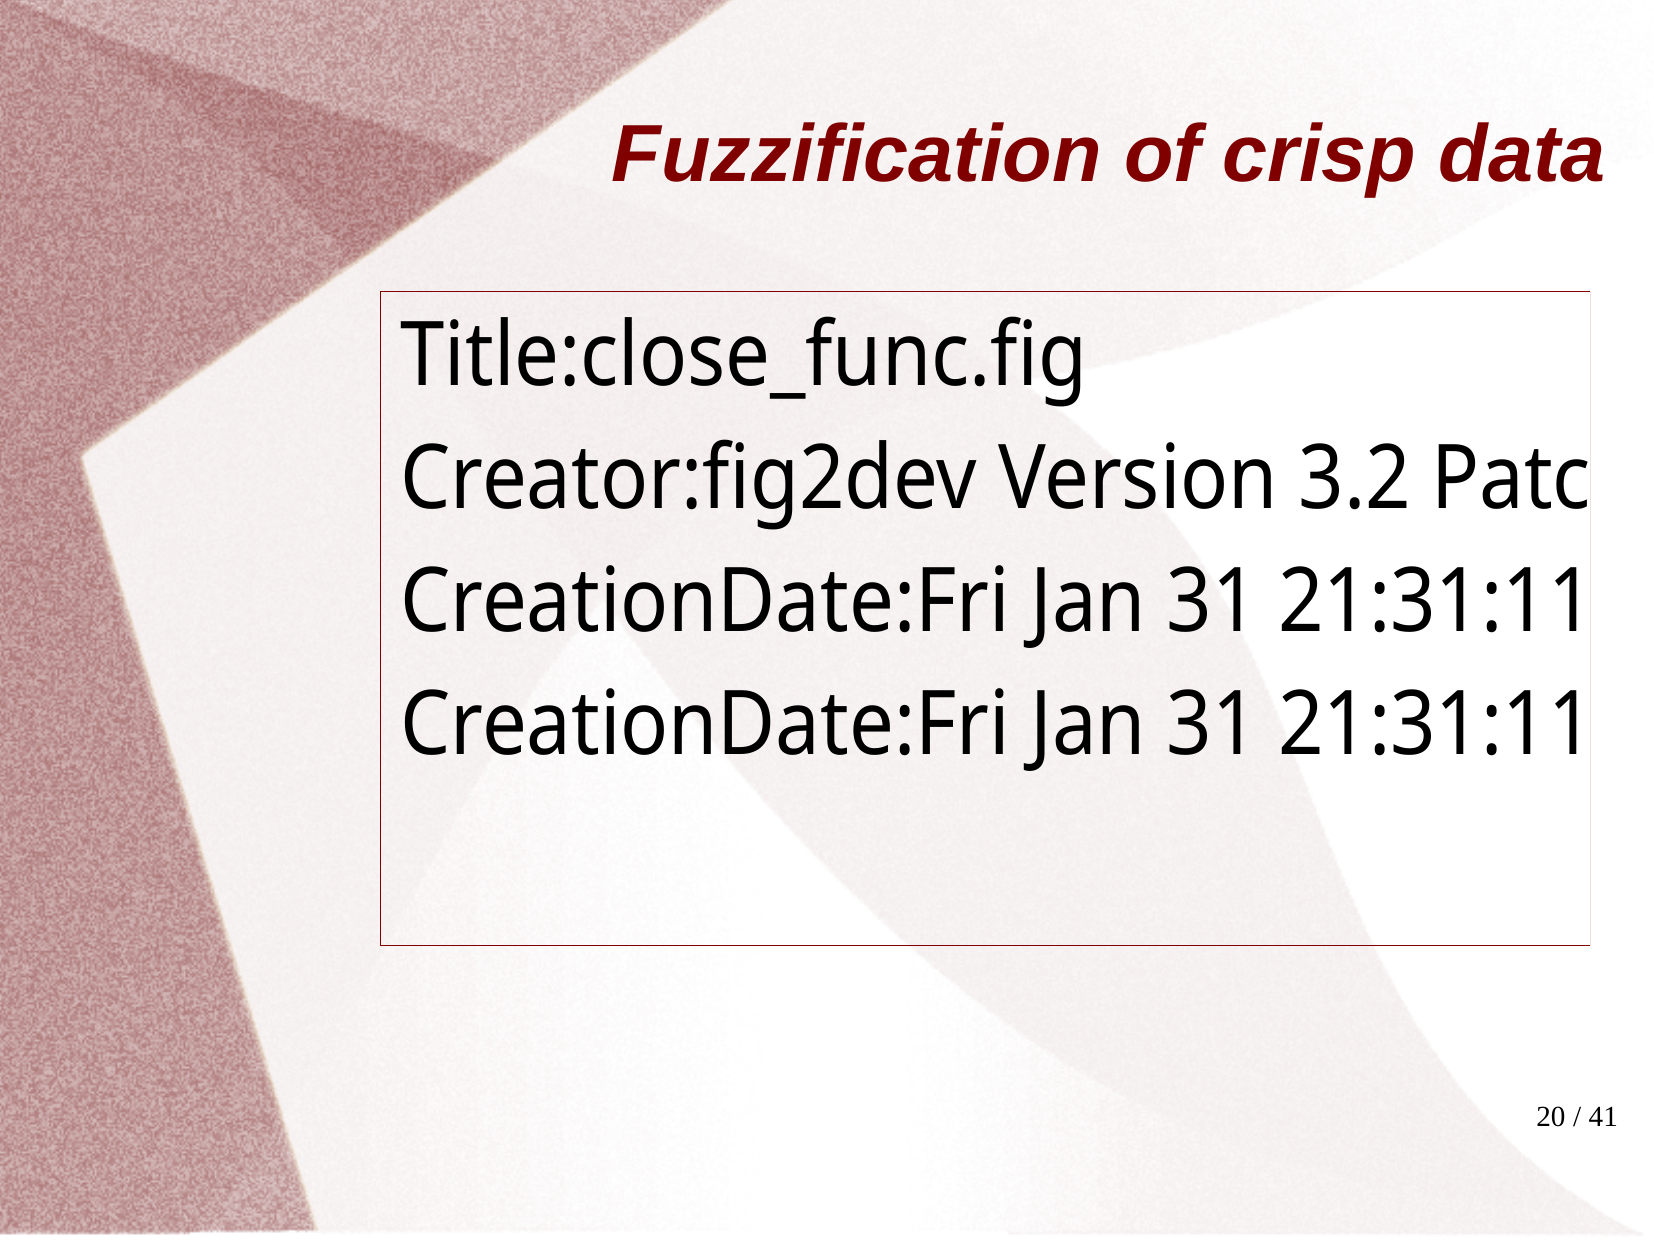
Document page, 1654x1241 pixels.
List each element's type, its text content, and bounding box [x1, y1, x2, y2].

title Fuzzification of crisp data [596, 49, 1607, 257]
picture [0, 0, 1654, 1241]
